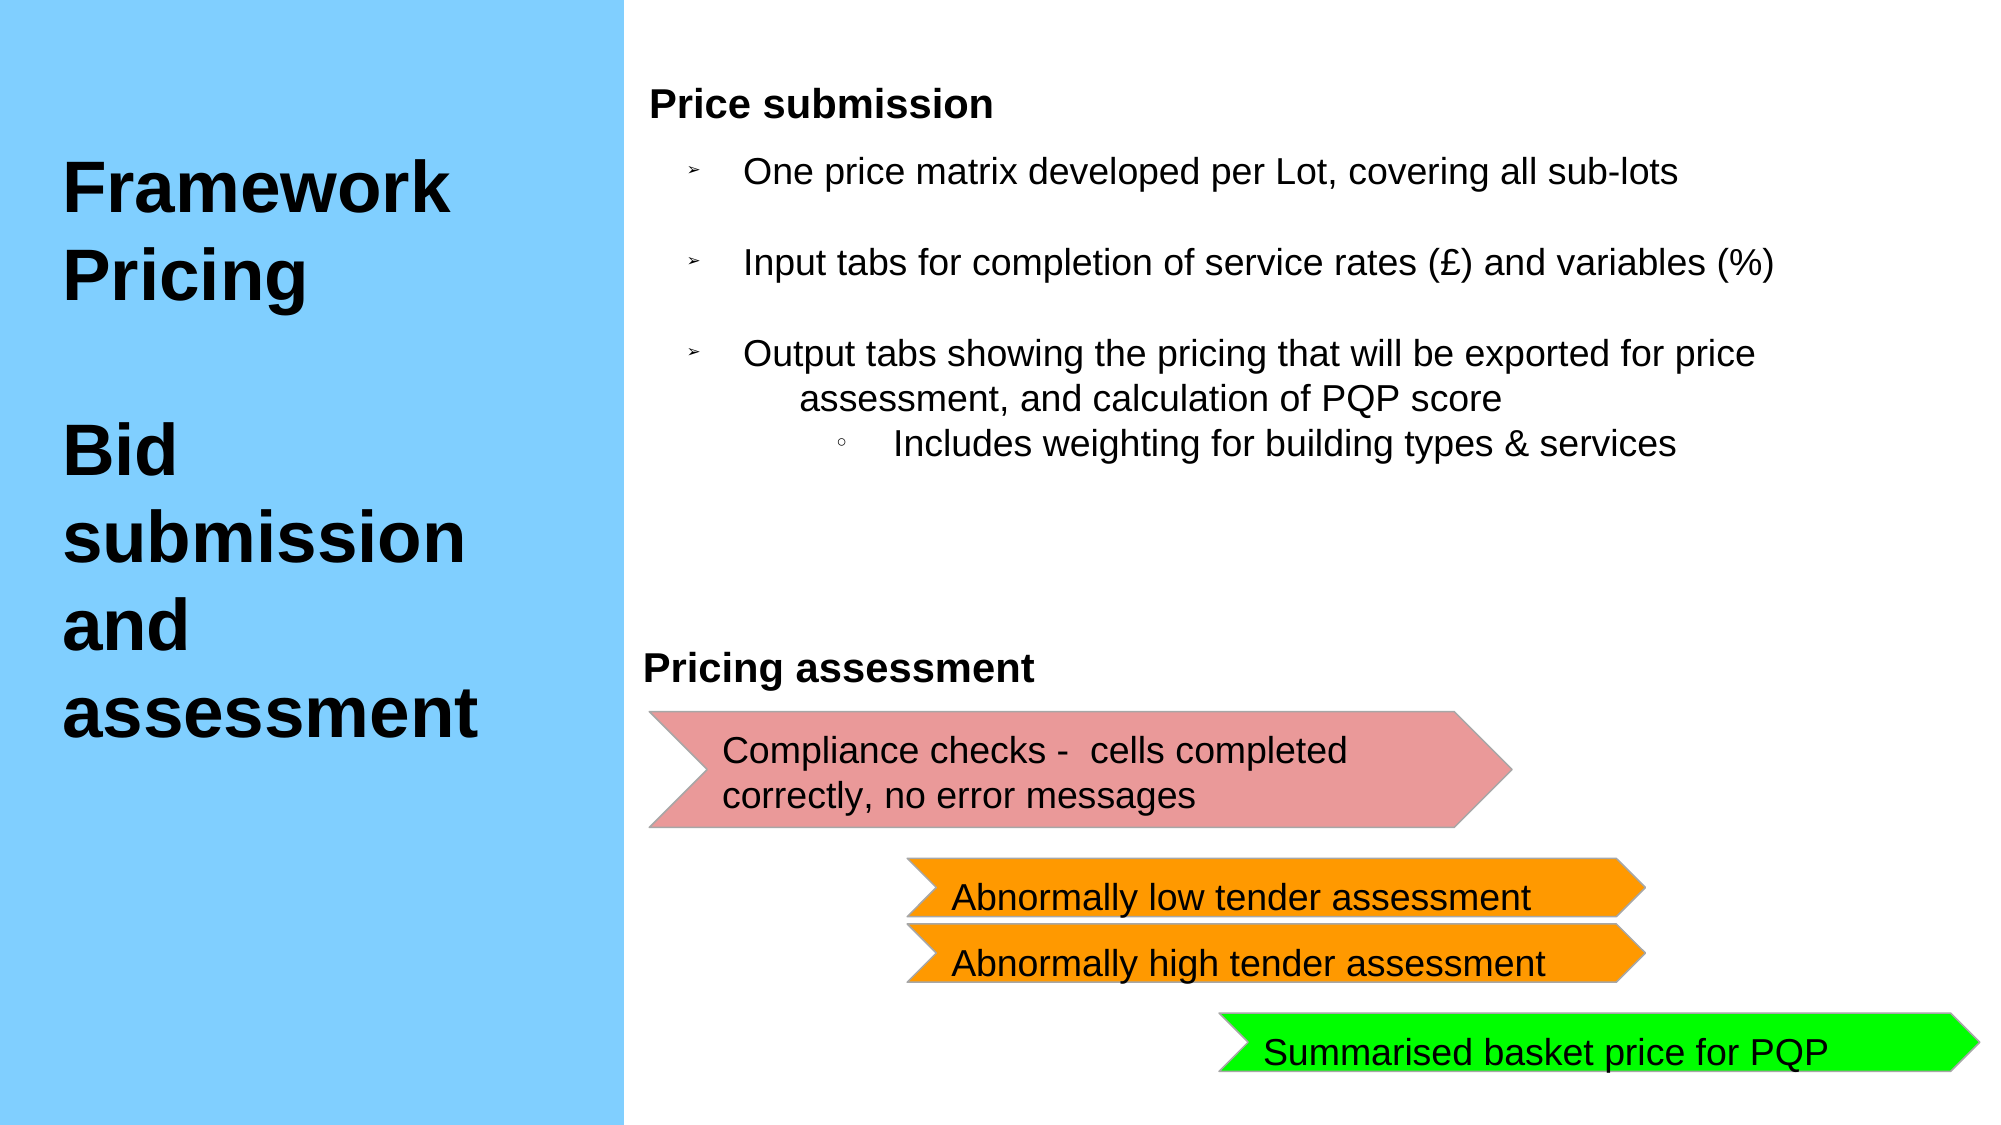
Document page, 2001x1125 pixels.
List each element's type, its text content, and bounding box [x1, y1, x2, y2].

title Price submission One price matrix developed per Lot, covering all sub-lots Input tabs for completion of service rates (£) and variables (%) Output tabs showing the pricing that will be exported for price assessment, and calculation of PQP score Includes weighting for building types & services [649, 76, 1924, 587]
text_box Abnormally low tender assessment [907, 858, 1646, 917]
text_box Compliance checks - cells completed correctly, no error messages [649, 711, 1513, 828]
title Framework Pricing Bid submission and assessment [62, 139, 564, 372]
text_box Summarised basket price for PQP [1219, 1013, 1980, 1072]
text_box Abnormally high tender assessment [907, 923, 1646, 983]
text_box Pricing assessment [627, 625, 1367, 707]
